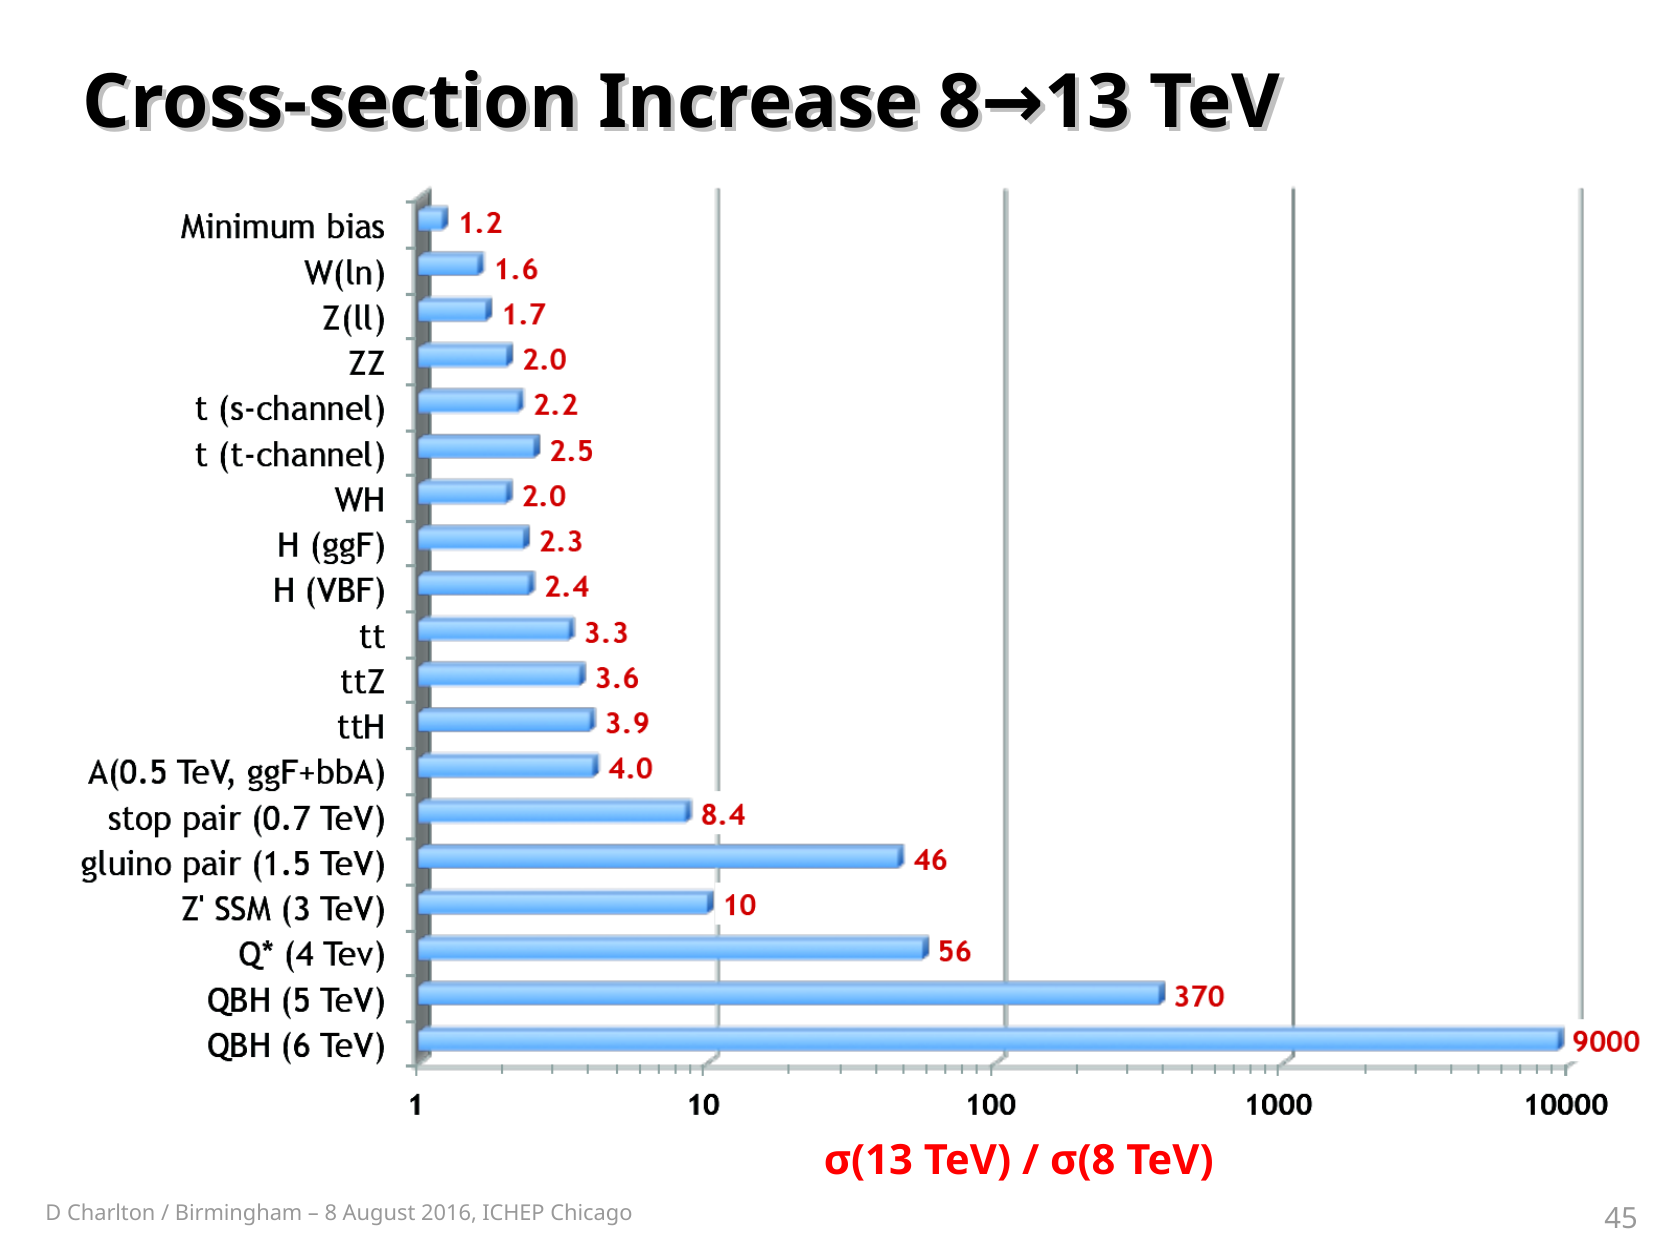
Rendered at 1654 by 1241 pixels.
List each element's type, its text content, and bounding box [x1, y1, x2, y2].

text_box σ(13 TeV) / σ(8 TeV) [790, 1118, 1247, 1189]
title Cross-section Increase 8→13 TeV [82, 49, 1331, 148]
picture [63, 168, 1653, 1138]
